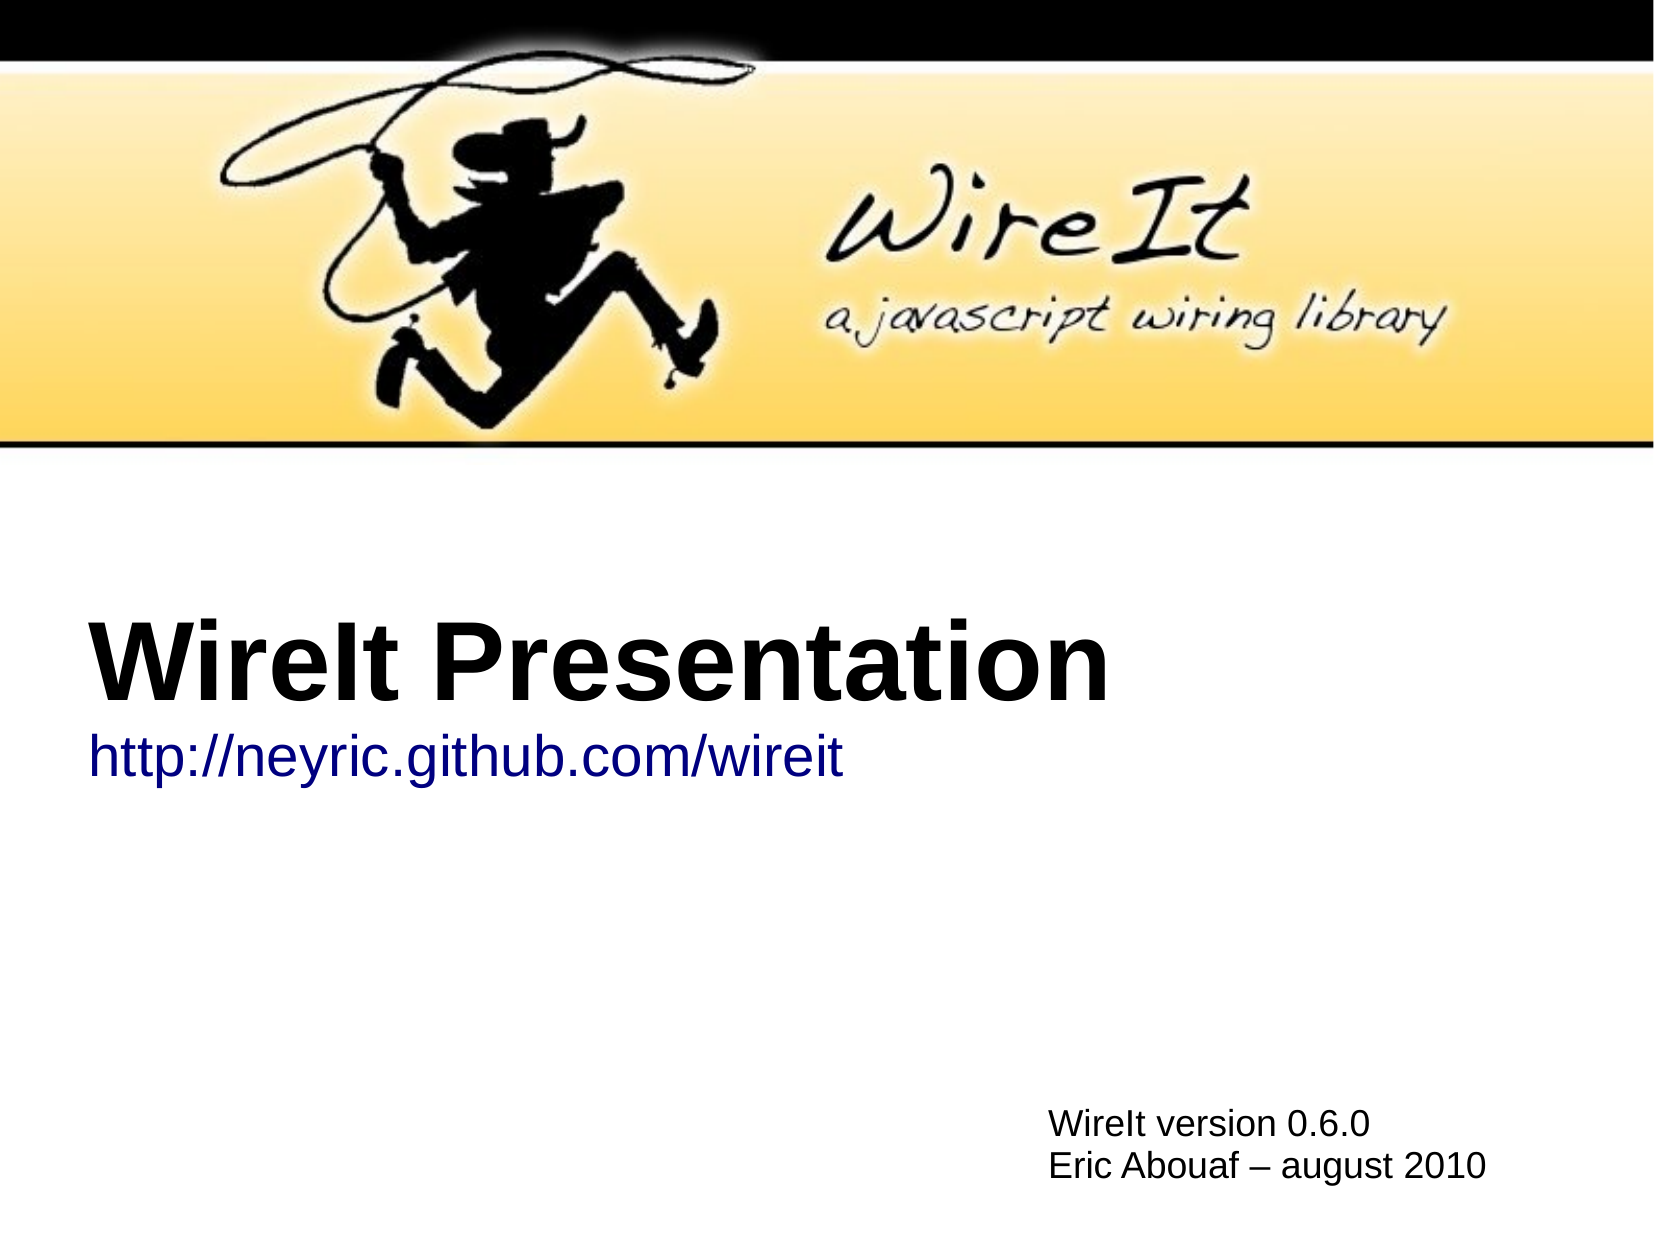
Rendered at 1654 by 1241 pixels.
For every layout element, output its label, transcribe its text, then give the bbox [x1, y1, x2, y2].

title WireIt Presentation http://neyric.github.com/wireit [88, 561, 1270, 827]
text_box WireIt version 0.6.0 Eric Abouaf – august 2010 [1033, 1094, 1625, 1194]
picture [0, 0, 1654, 465]
